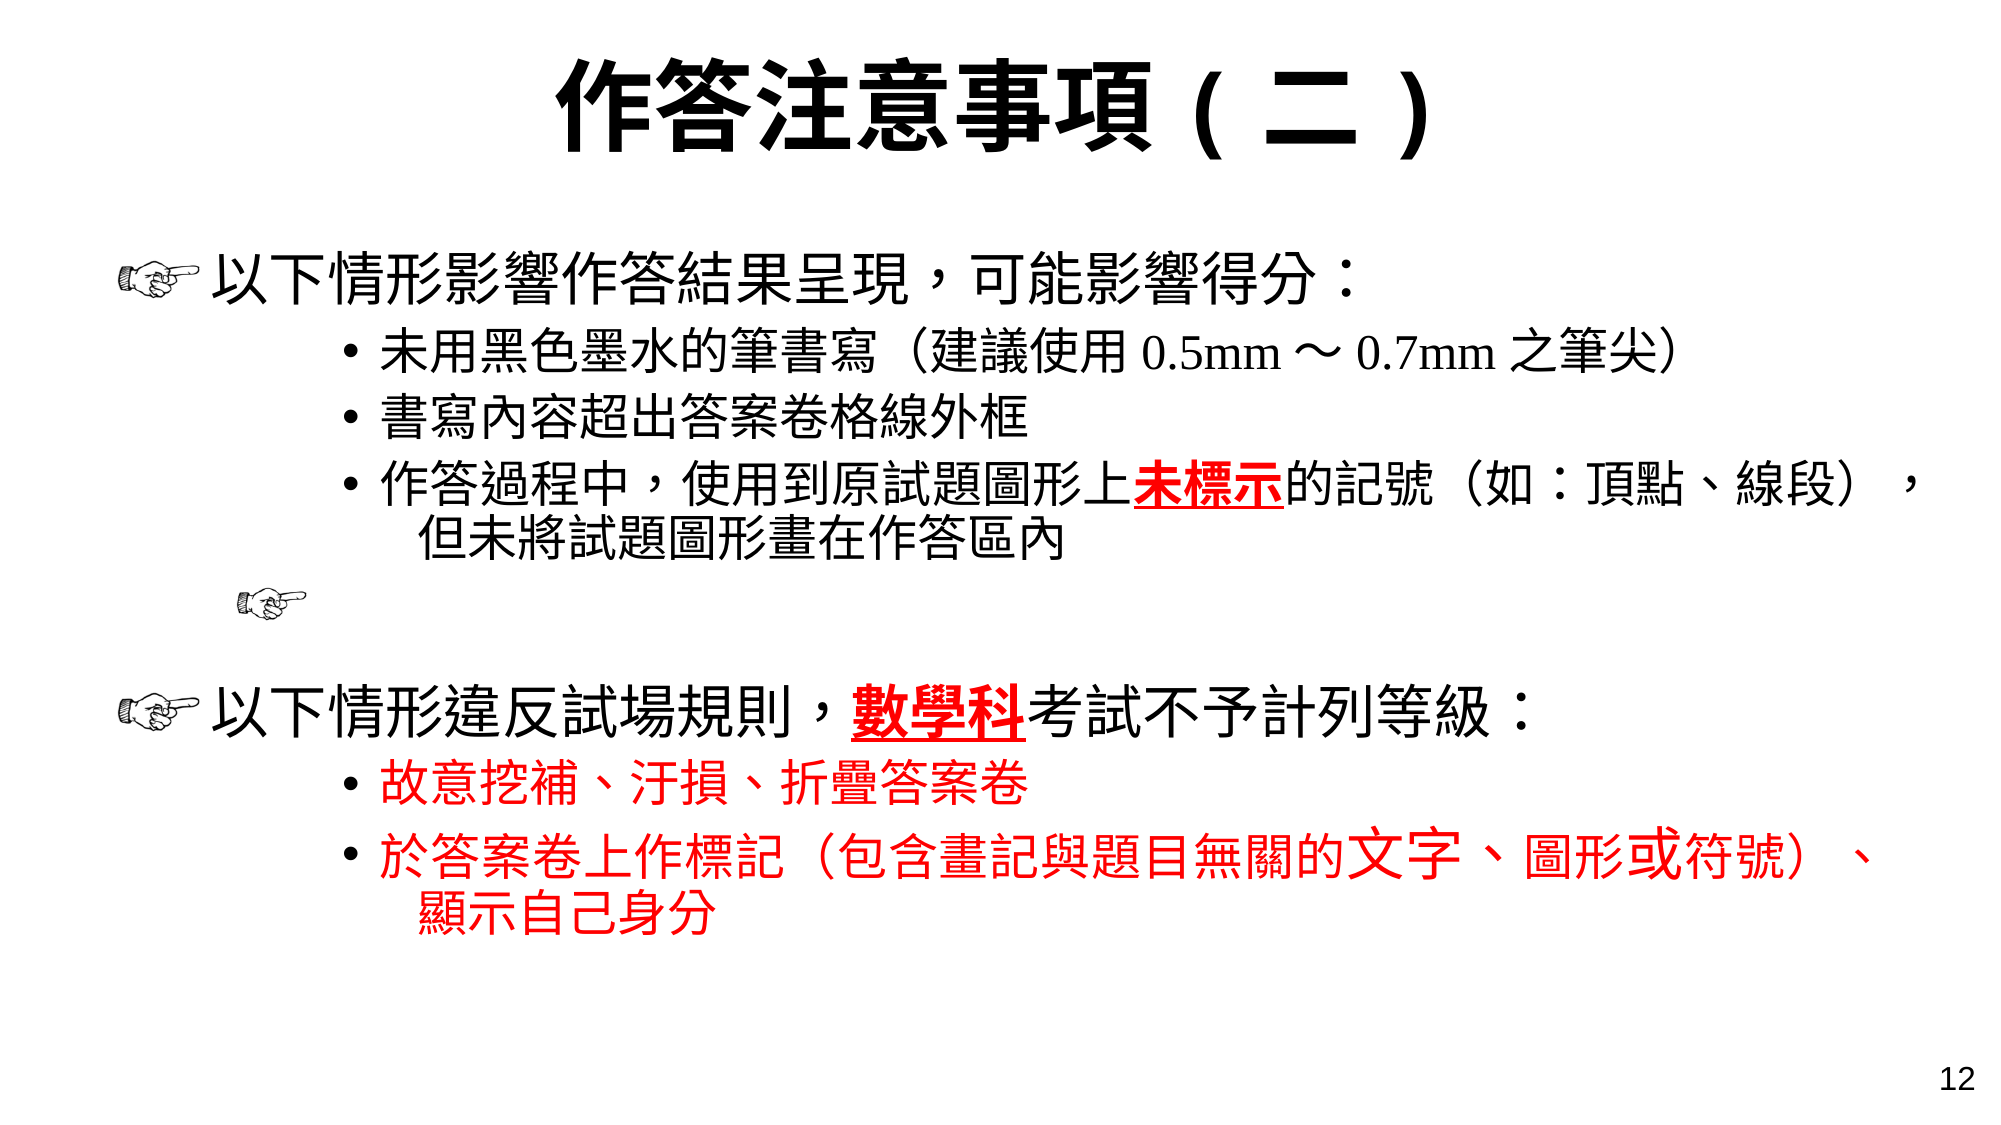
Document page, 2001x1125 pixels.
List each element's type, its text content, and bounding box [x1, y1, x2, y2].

text_box 12 [1923, 1047, 2000, 1108]
title 作答注意事項(二) [137, 2, 1863, 220]
text_box 以下情形影響作答結果呈現，可能影響得分： 未用黑色墨水的筆書寫（建議使用0.5mm～0.7mm之筆尖） 書寫內容超出答案卷格線外框 作答過程中，使用到原試題圖形上未標示的記號（如：頂點、線段），但未將試題圖形畫在作答區內 以下情形違反試場規則，數學科考試不予計列等級： 故意挖補、汙損、折疊答案卷 於答案卷上作標記（包含畫記與題目無關的文字、圖形或符號）、顯示自己身分 [101, 243, 1902, 1110]
